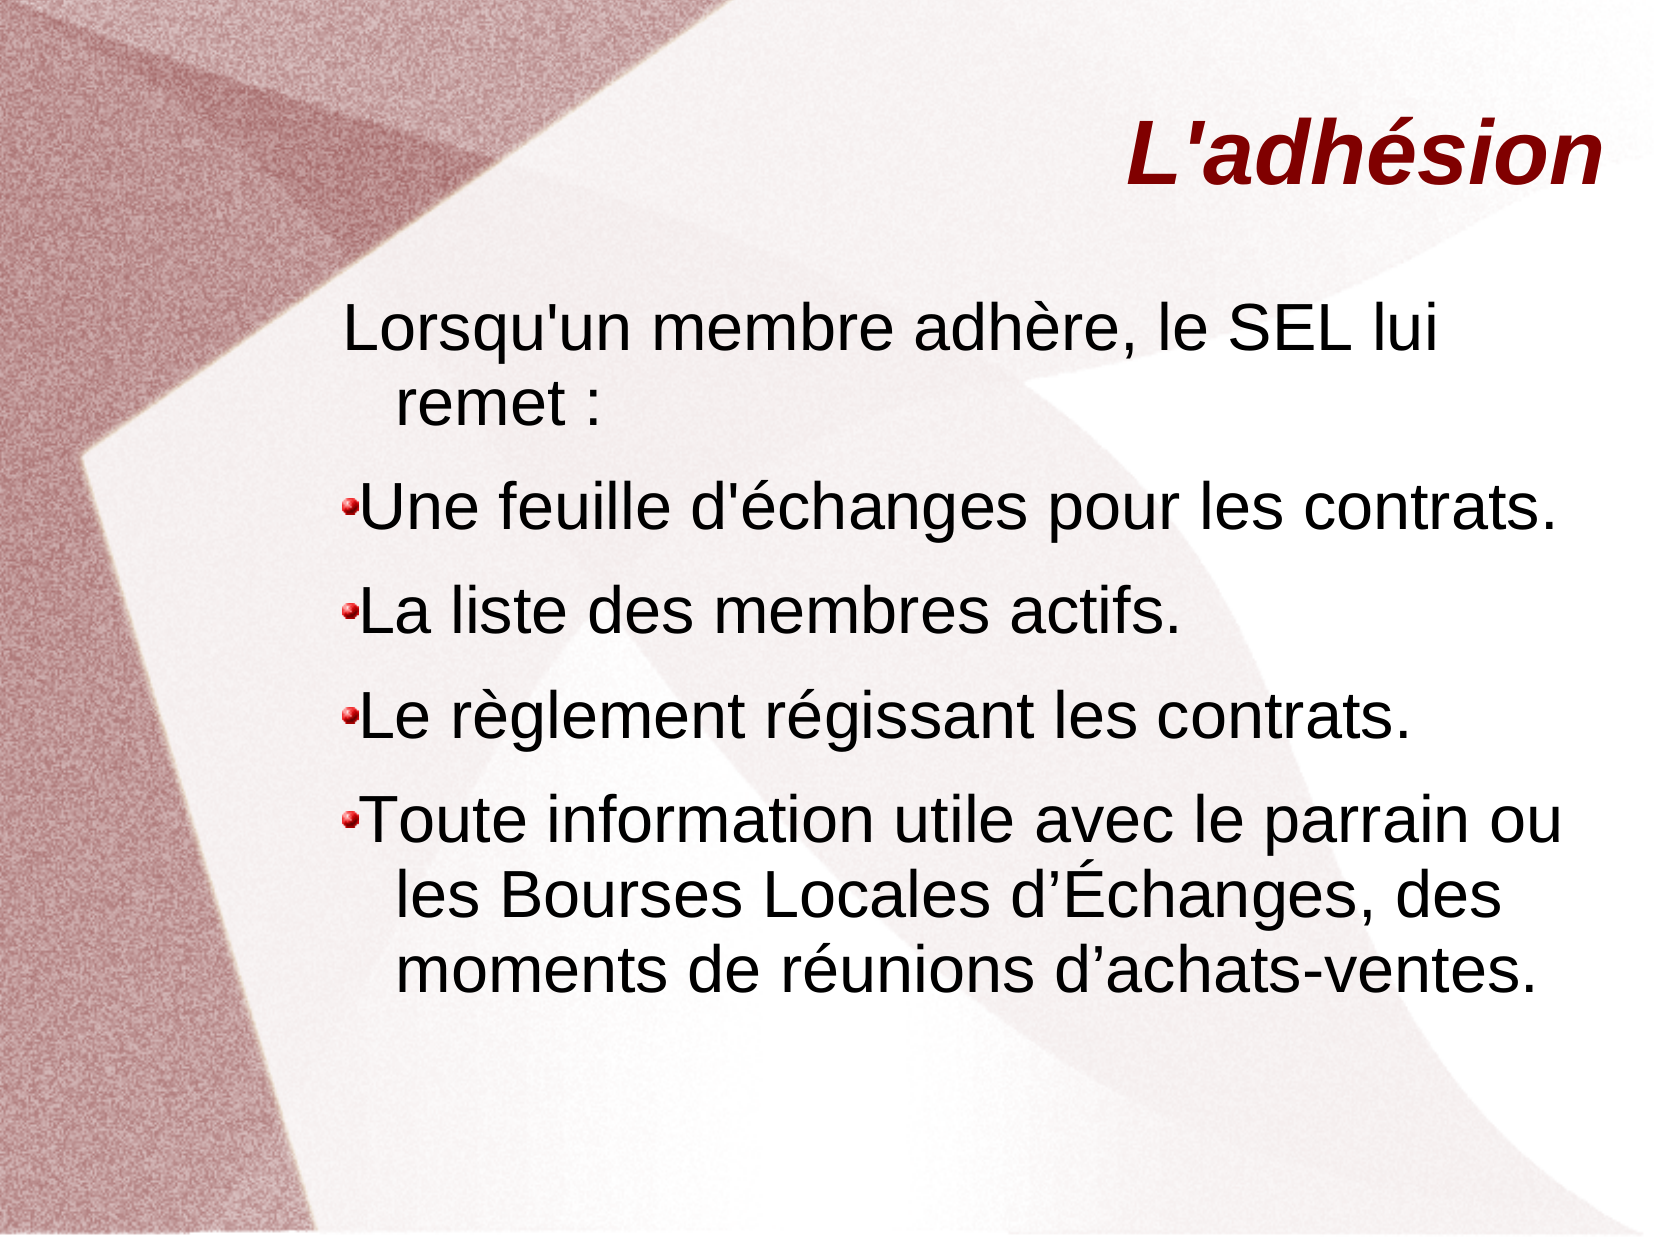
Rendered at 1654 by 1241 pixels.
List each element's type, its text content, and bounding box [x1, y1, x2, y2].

picture [0, 0, 1654, 1241]
list Lorsqu'un membre adhère, le SEL lui remet : Une feuille d'échanges pour les contrats. La liste des membres actifs. Le règlement régissant les contrats. Toute information utile avec le parrain ou les Bourses Locales d’Échanges, des moments de réunions d’achats-ventes. [324, 290, 1601, 1007]
title L'adhésion [596, 56, 1607, 250]
